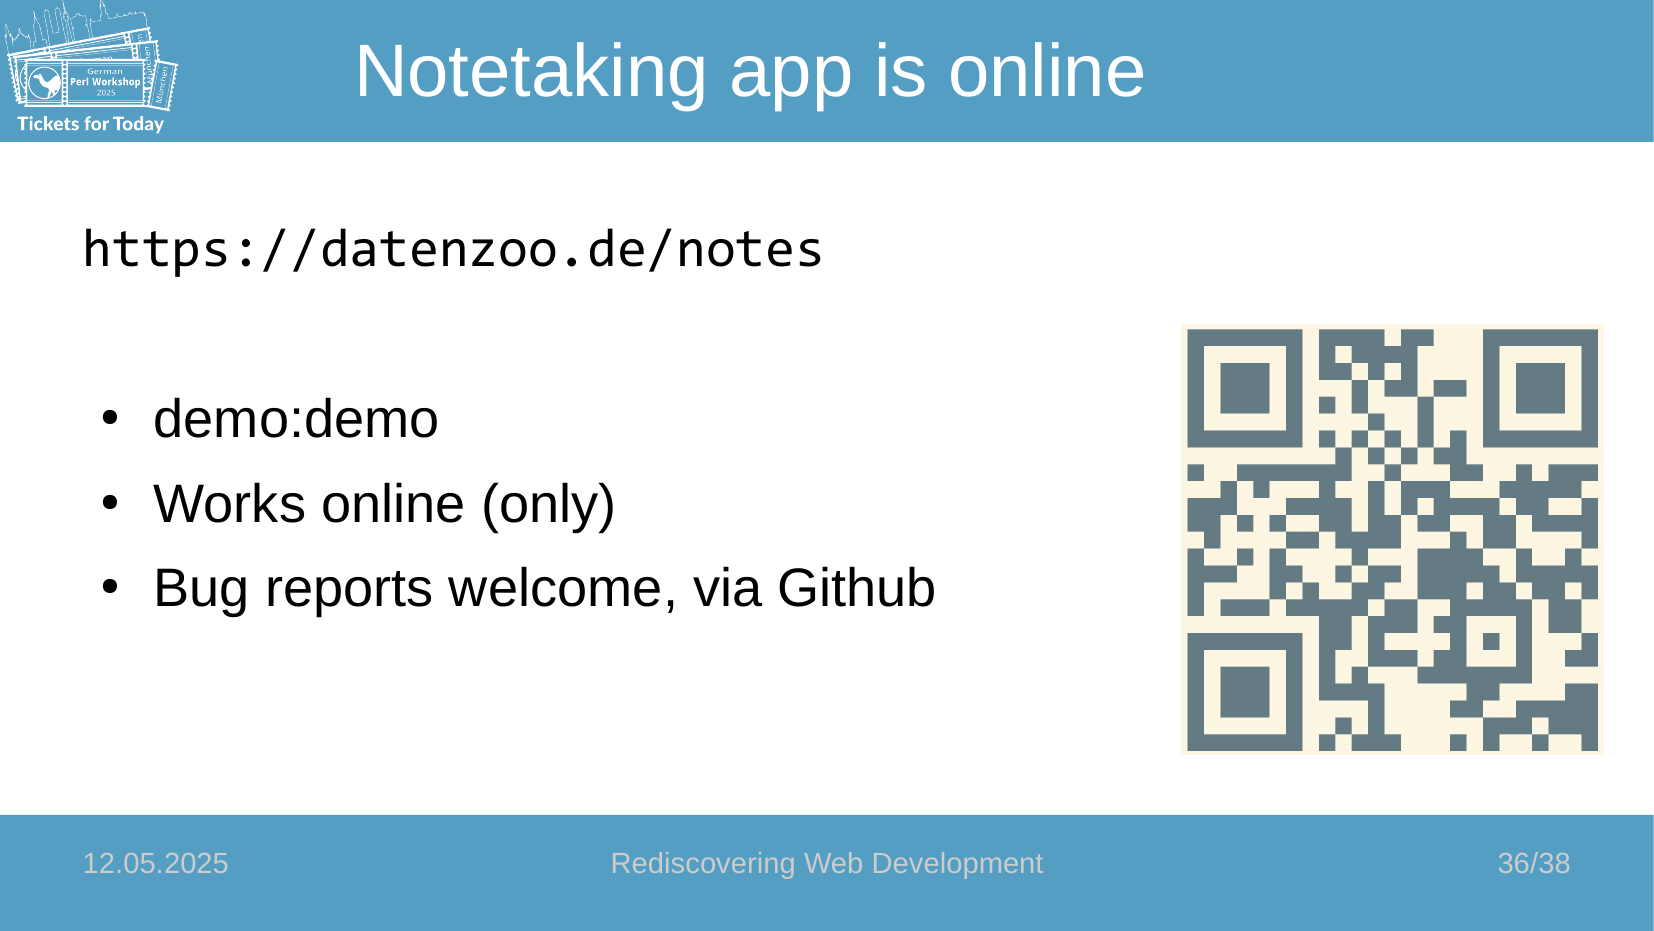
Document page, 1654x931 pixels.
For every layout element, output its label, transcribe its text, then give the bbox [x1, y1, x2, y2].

picture [3, 0, 180, 154]
title Notetaking app is online [354, 5, 1654, 136]
picture [1181, 324, 1604, 756]
list https://datenzoo.de/notes demo:demo Works online (only) Bug reports welcome, via Github [82, 141, 1571, 815]
